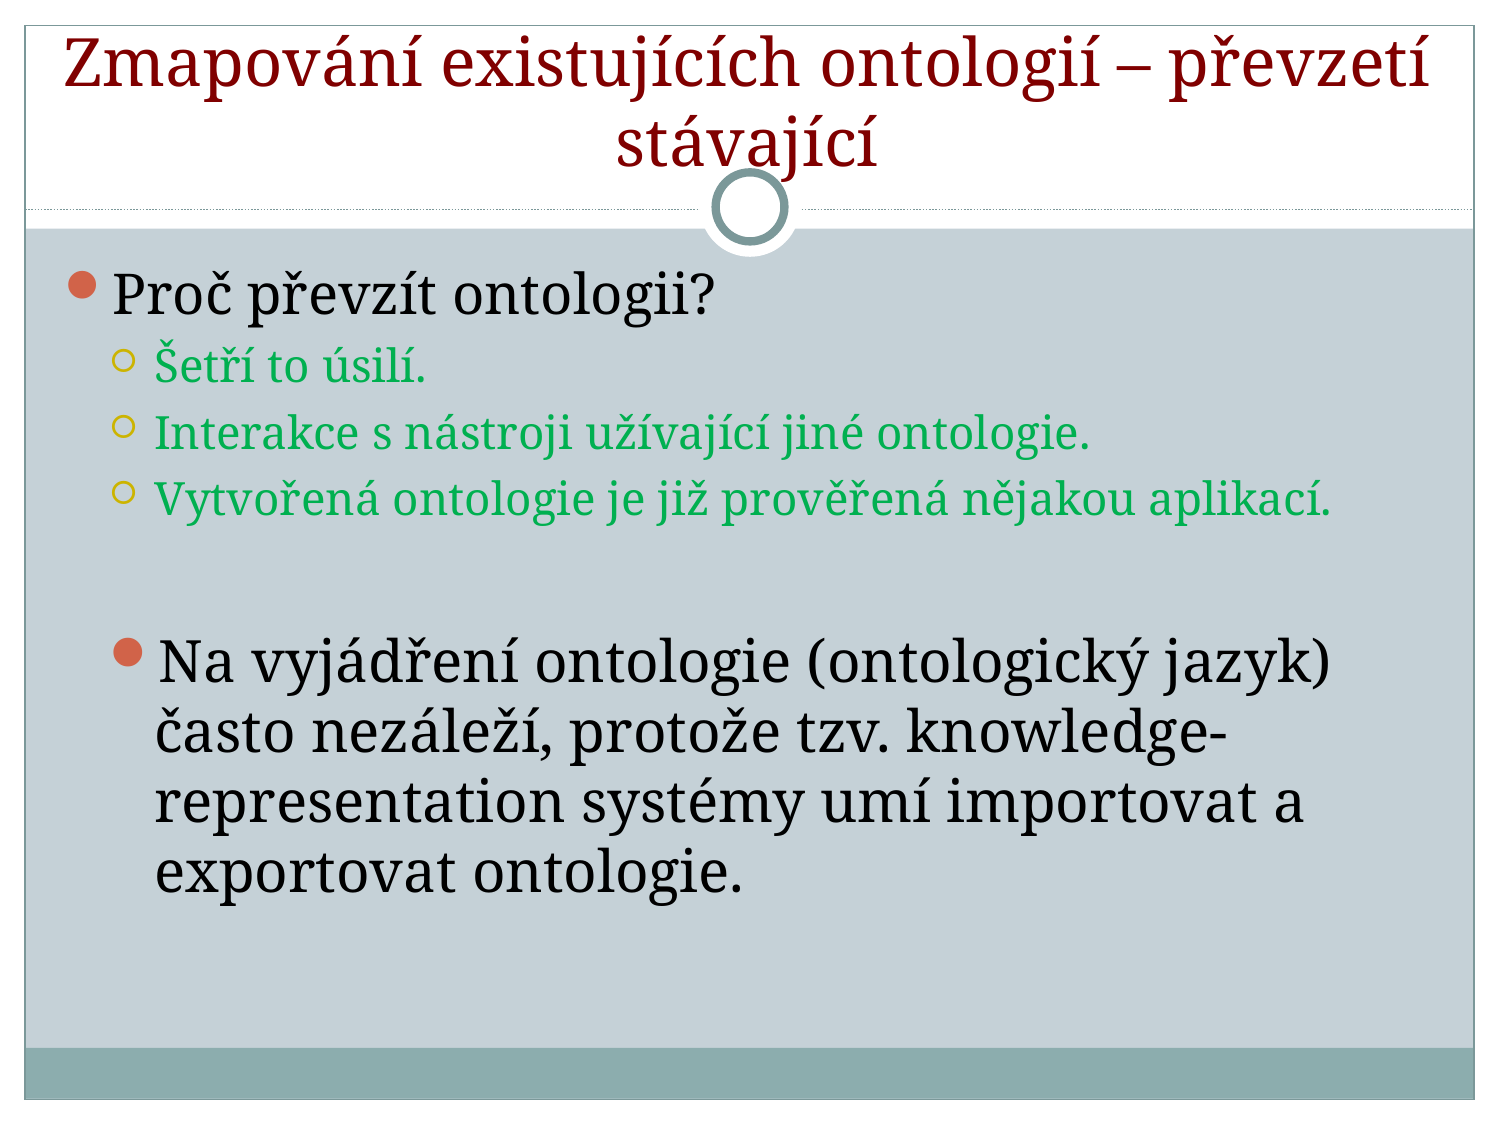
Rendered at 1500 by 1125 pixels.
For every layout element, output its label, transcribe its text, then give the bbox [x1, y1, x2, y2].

title Zmapování existujících ontologií – převzetí stávající [46, 12, 1447, 188]
list Proč převzít ontologii? Šetří to úsilí. Interakce s nástroji užívající jiné ontologie. Vytvořená ontologie je již prověřená nějakou aplikací. Na vyjádření ontologie (ontologický jazyk) často nezáleží, protože tzv. knowledge-representation systémy umí importovat a exportovat ontologie. [49, 250, 1445, 1001]
